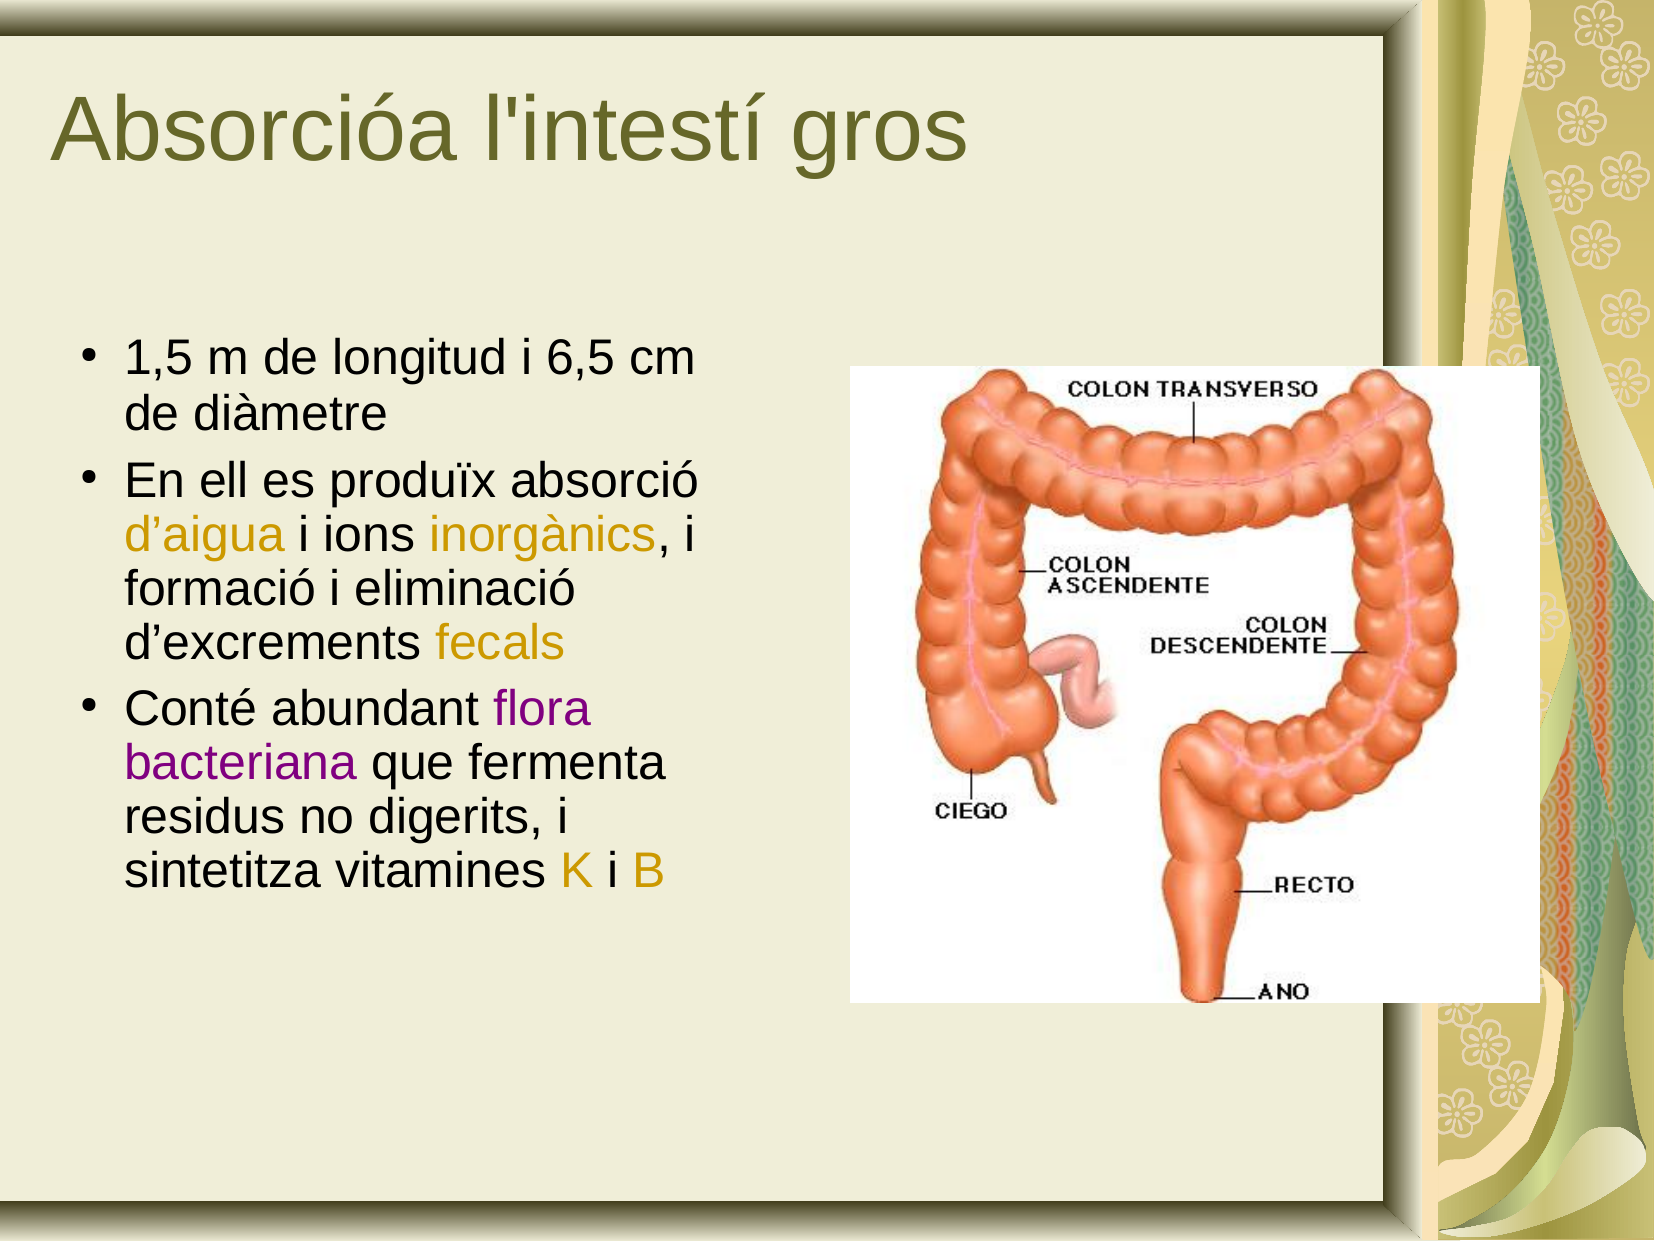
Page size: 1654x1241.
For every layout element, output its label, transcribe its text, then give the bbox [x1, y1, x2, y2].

text_box Absorcióa l'intestí gros [35, 41, 1485, 207]
text_box 1,5 m de longitud i 6,5 cm de diàmetre En ell es produïx absorció d’aigua i ions inorgànics, i formació i eliminació d’excrements fecals Conté abundant flora bacteriana que fermenta residus no digerits, i sintetitza vitamines K i B [35, 322, 739, 1122]
picture [850, 156, 1654, 1032]
